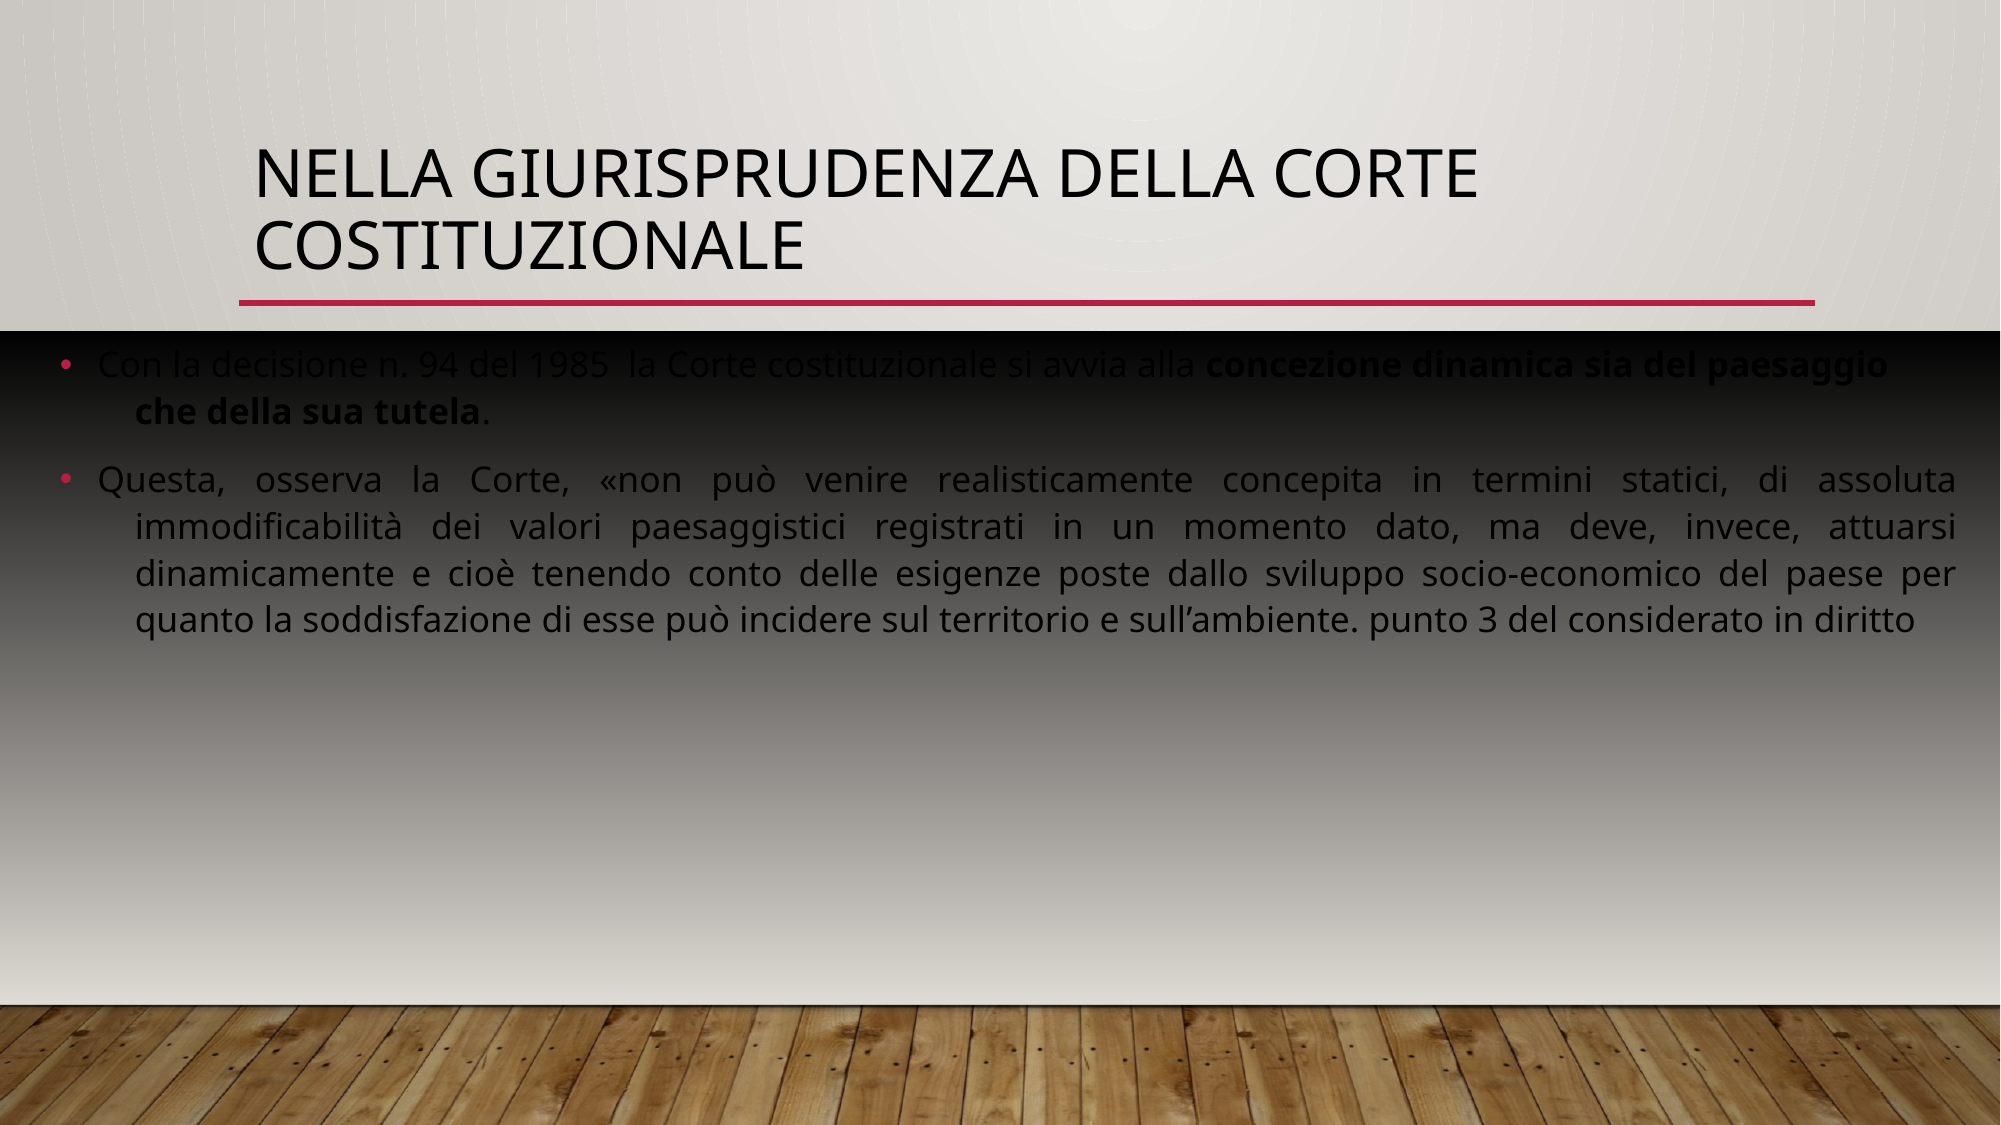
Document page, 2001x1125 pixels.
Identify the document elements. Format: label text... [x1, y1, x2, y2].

title Nella giurisprudenza della Corte Costituzionale [238, 131, 1814, 305]
list Con la decisione n. 94 del 1985 la Corte costituzionale si avvia alla concezione dinamica sia del paesaggio che della sua tutela. Questa, osserva la Corte, «non può venire realisticamente concepita in termini statici, di assoluta immodificabilità dei valori paesaggistici registrati in un momento dato, ma deve, invece, attuarsi dinamicamente e cioè tenendo conto delle esigenze poste dallo sviluppo socio-economico del paese per quanto la soddisfazione di esse può incidere sul territorio e sull’ambiente. punto 3 del considerato in diritto [44, 330, 1974, 897]
